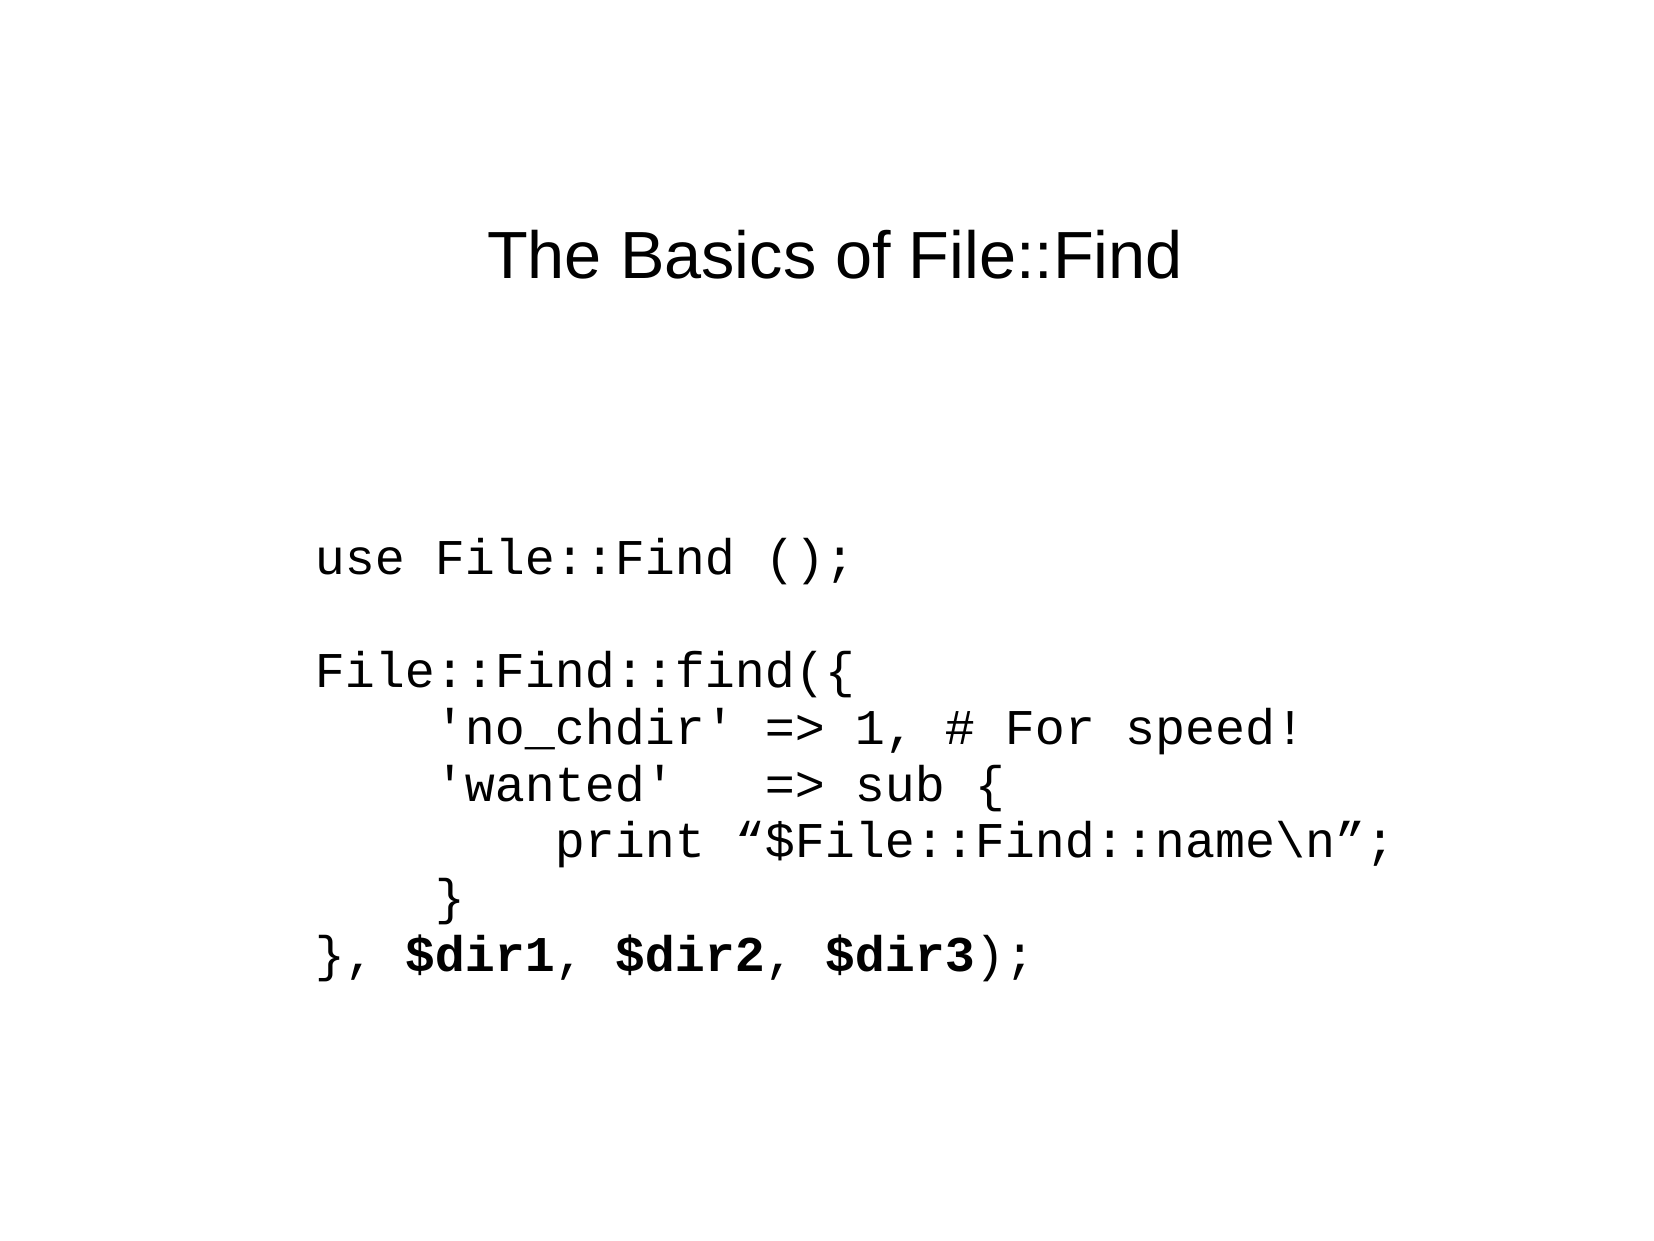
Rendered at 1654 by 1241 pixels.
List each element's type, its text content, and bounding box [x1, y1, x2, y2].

text_box use File::Find (); File::Find::find({ 'no_chdir' => 1, # For speed! 'wanted' => sub { print “$File::Find::name\n”; } }, $dir1, $dir2, $dir3); [300, 525, 1410, 994]
text_box The Basics of File::Find [472, 210, 1201, 301]
